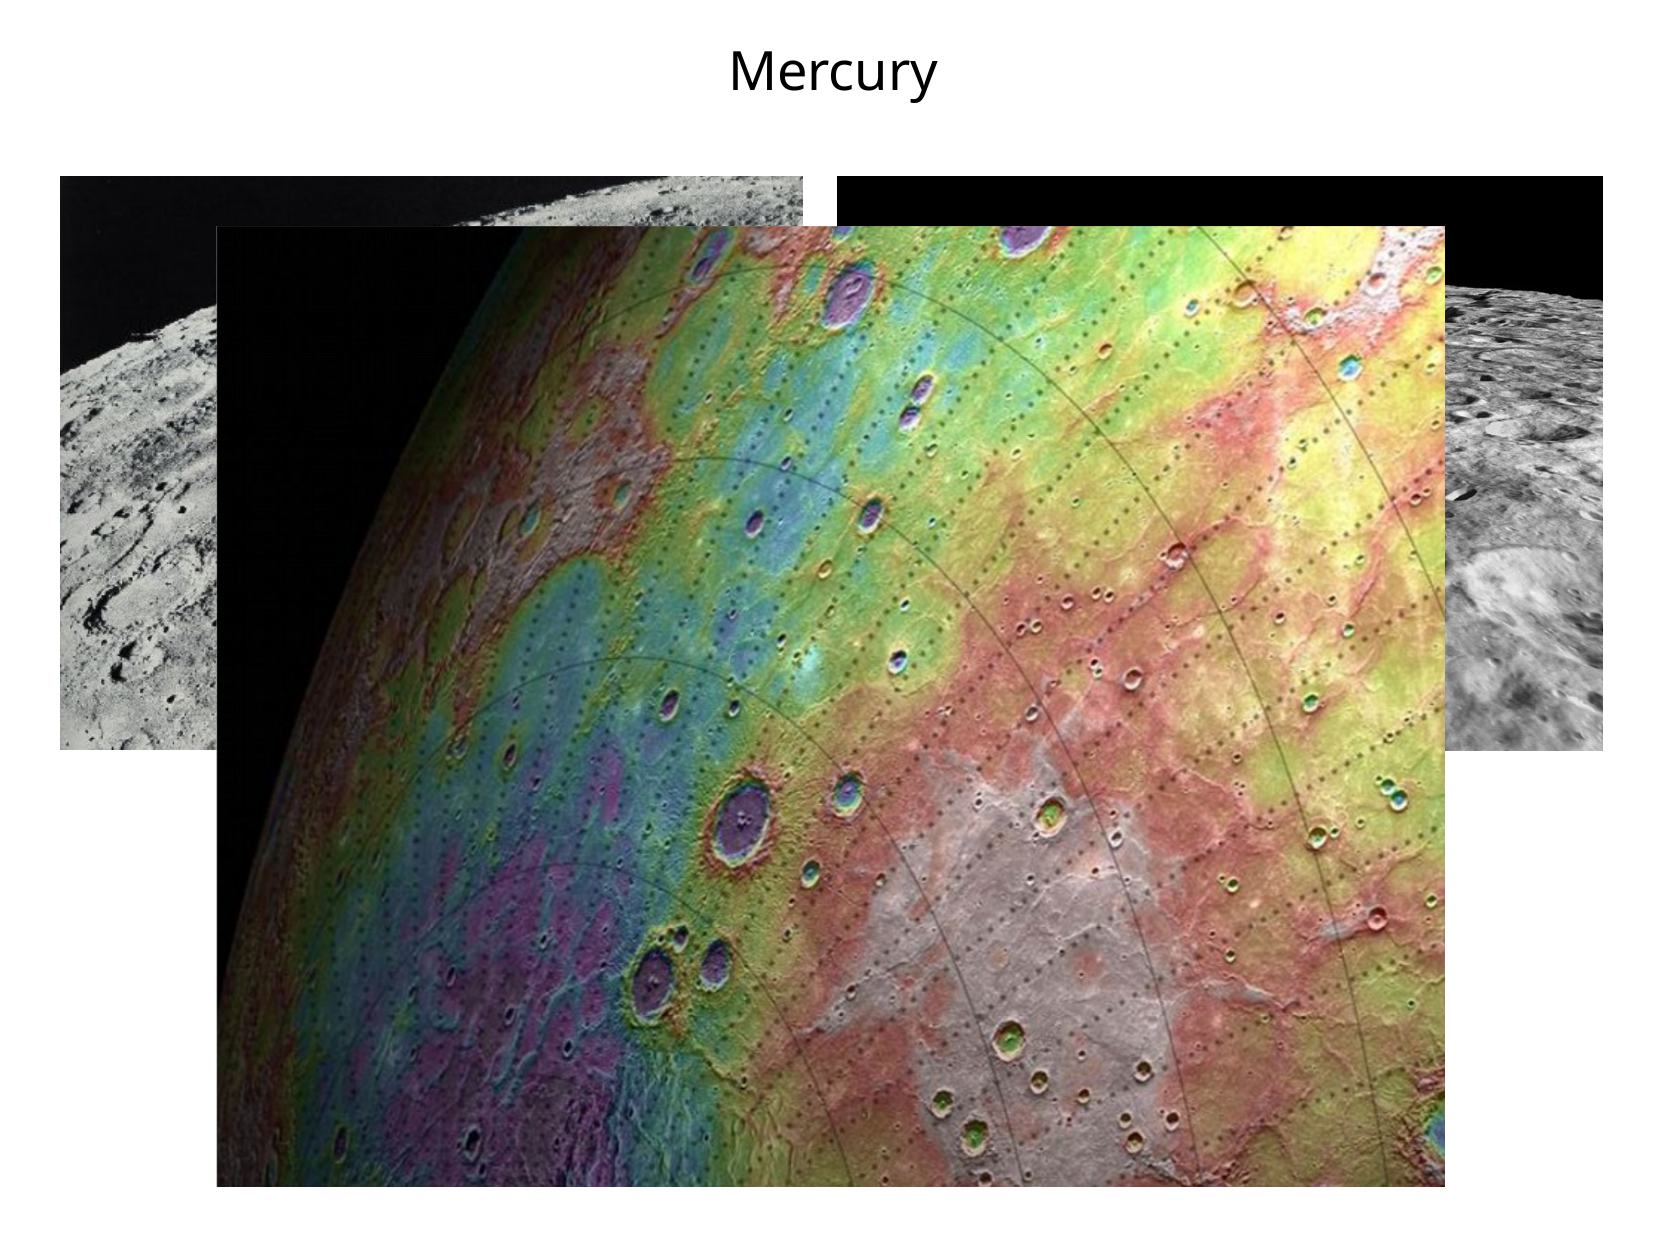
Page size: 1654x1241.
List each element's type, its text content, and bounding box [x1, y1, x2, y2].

picture [60, 176, 1603, 1187]
text_box Mercury [713, 25, 941, 106]
